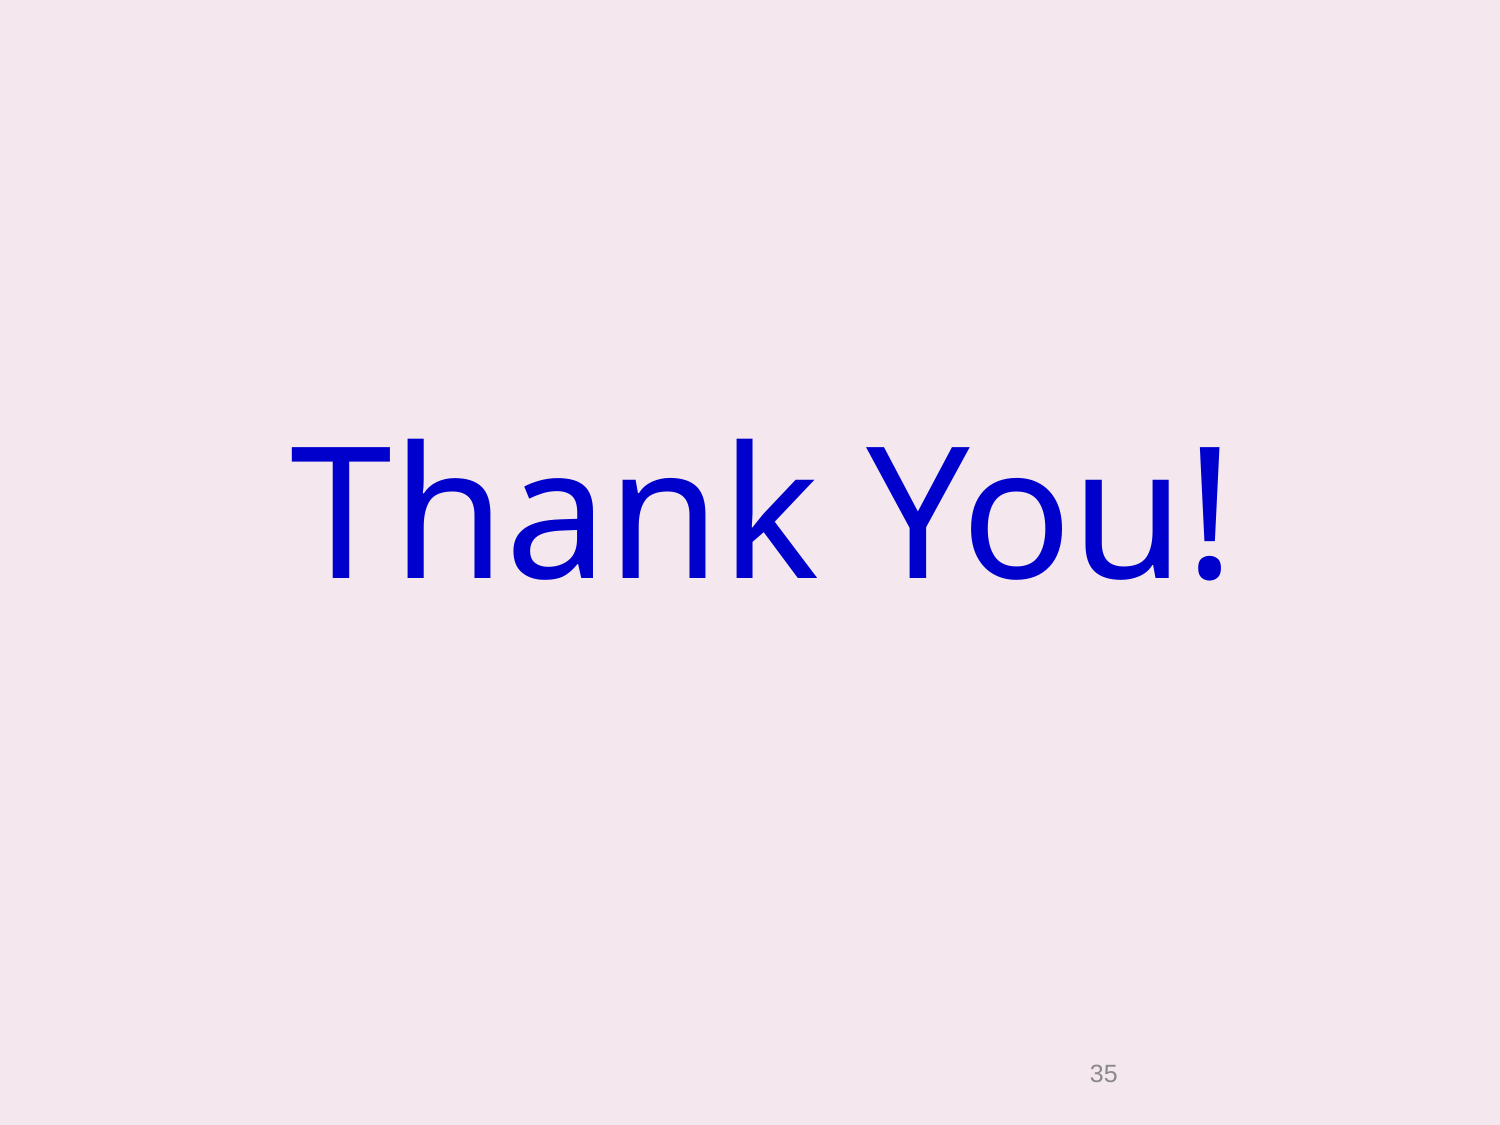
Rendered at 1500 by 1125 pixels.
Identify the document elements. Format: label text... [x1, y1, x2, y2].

text_box [1074, 1042, 1426, 1103]
title Thank You! [87, 387, 1438, 576]
